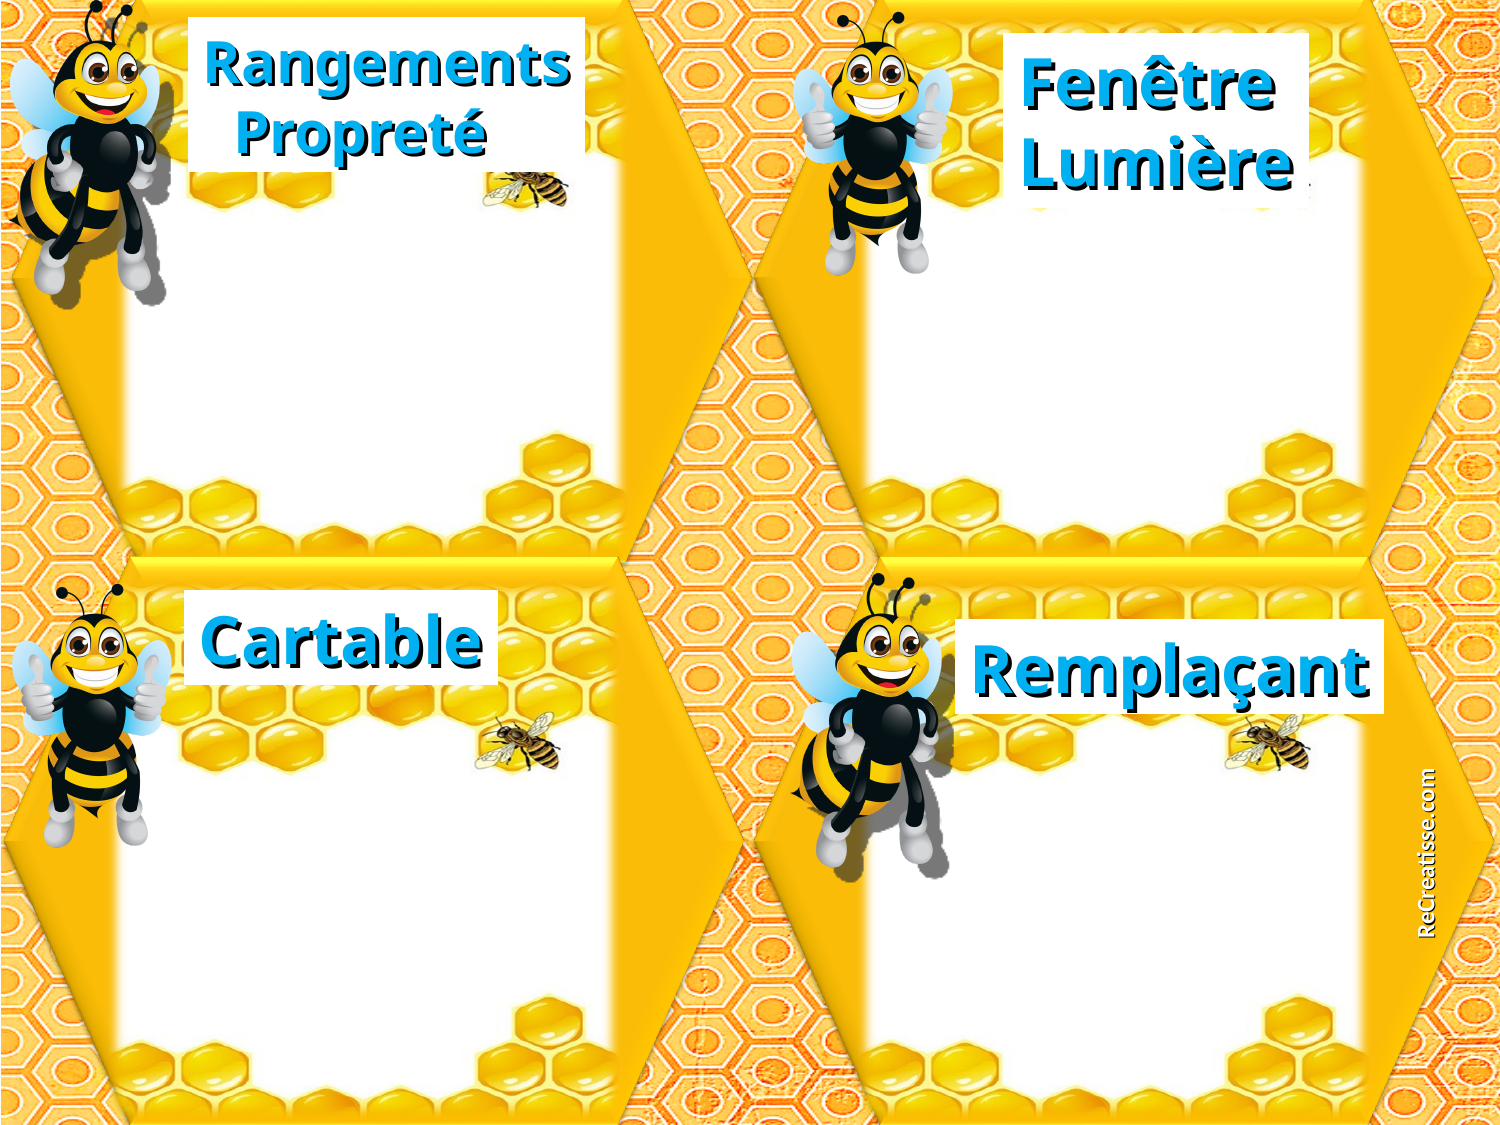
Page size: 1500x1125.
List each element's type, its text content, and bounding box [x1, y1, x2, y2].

text_box Fenêtre Lumière [1003, 33, 1309, 208]
text_box Cartable [184, 590, 498, 685]
text_box Remplaçant [955, 619, 1384, 714]
text_box ReCreatisse.com [1402, 753, 1447, 954]
picture [0, 0, 1500, 1125]
text_box Rangements Propreté [188, 17, 585, 172]
